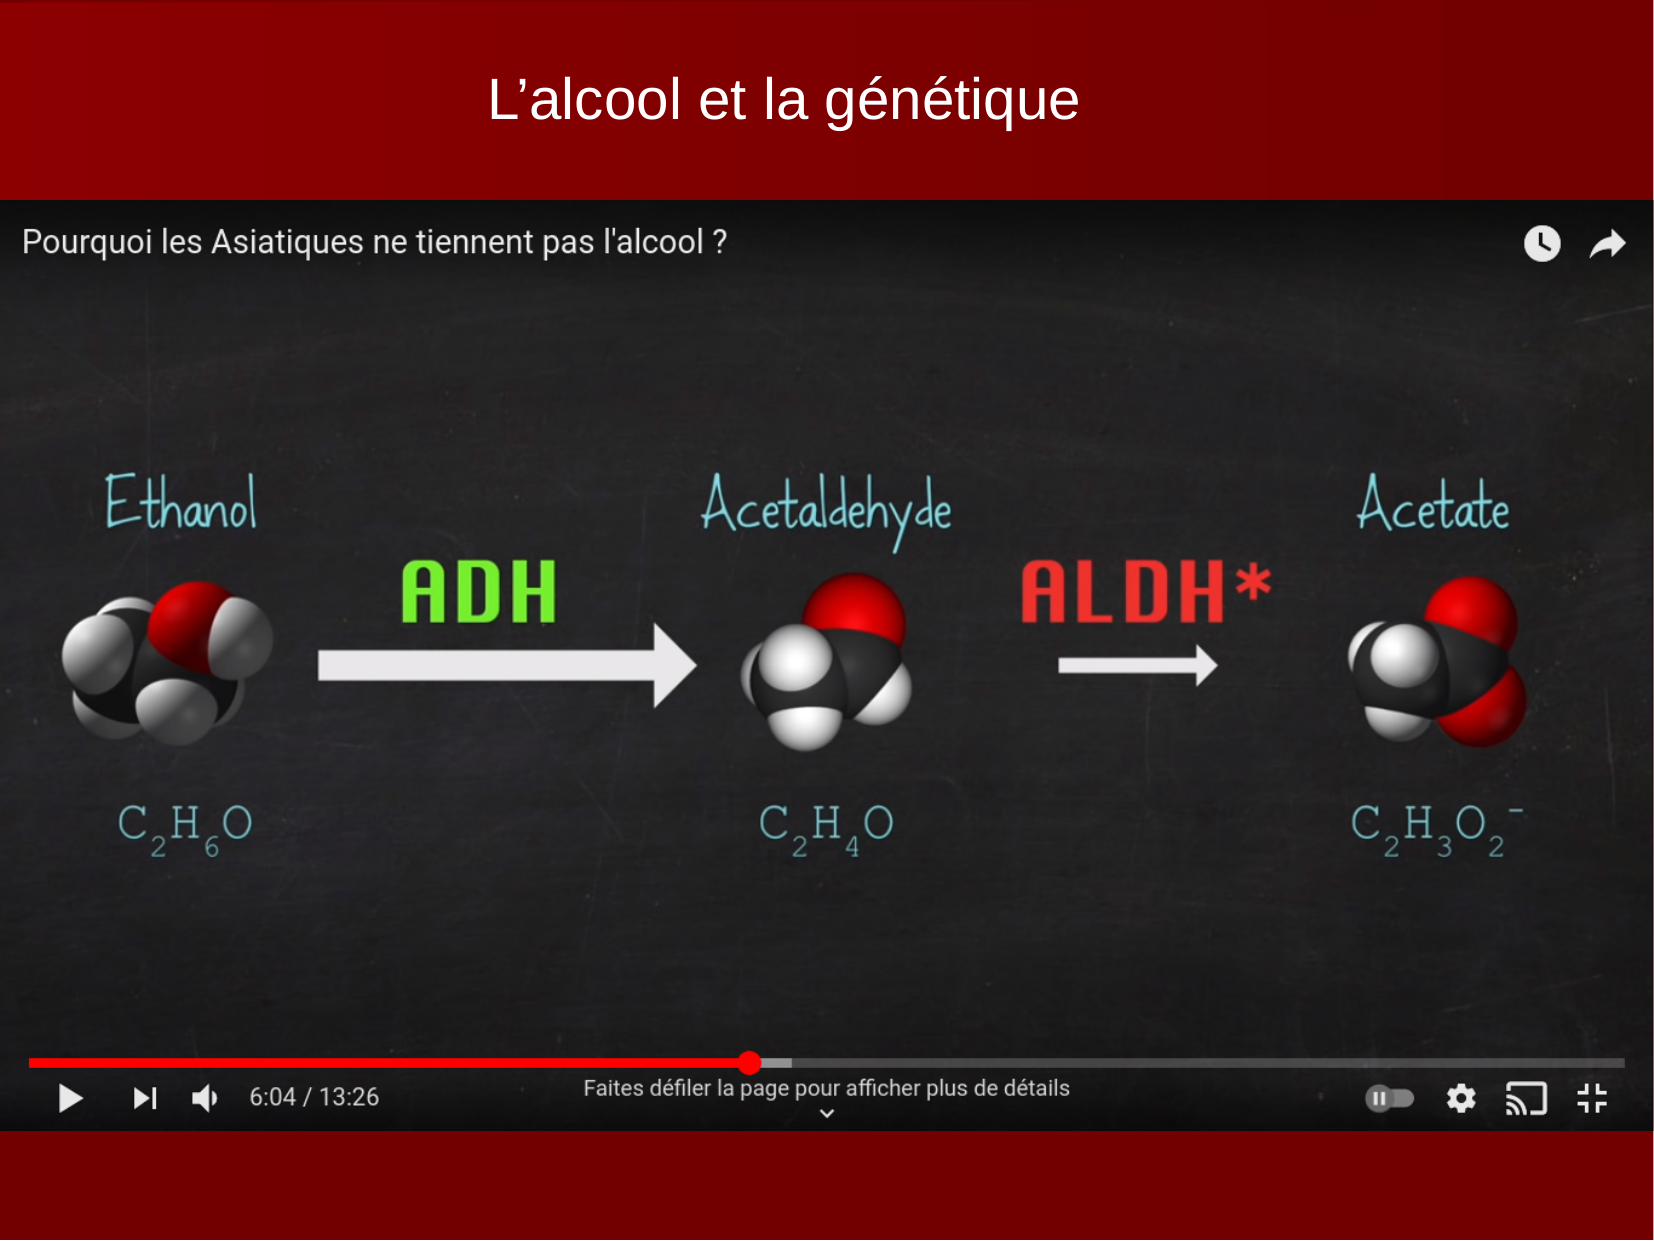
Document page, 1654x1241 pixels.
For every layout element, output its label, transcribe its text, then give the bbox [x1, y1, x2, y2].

picture [0, 200, 1654, 1131]
text_box L’alcool et la génétique [472, 59, 1335, 139]
